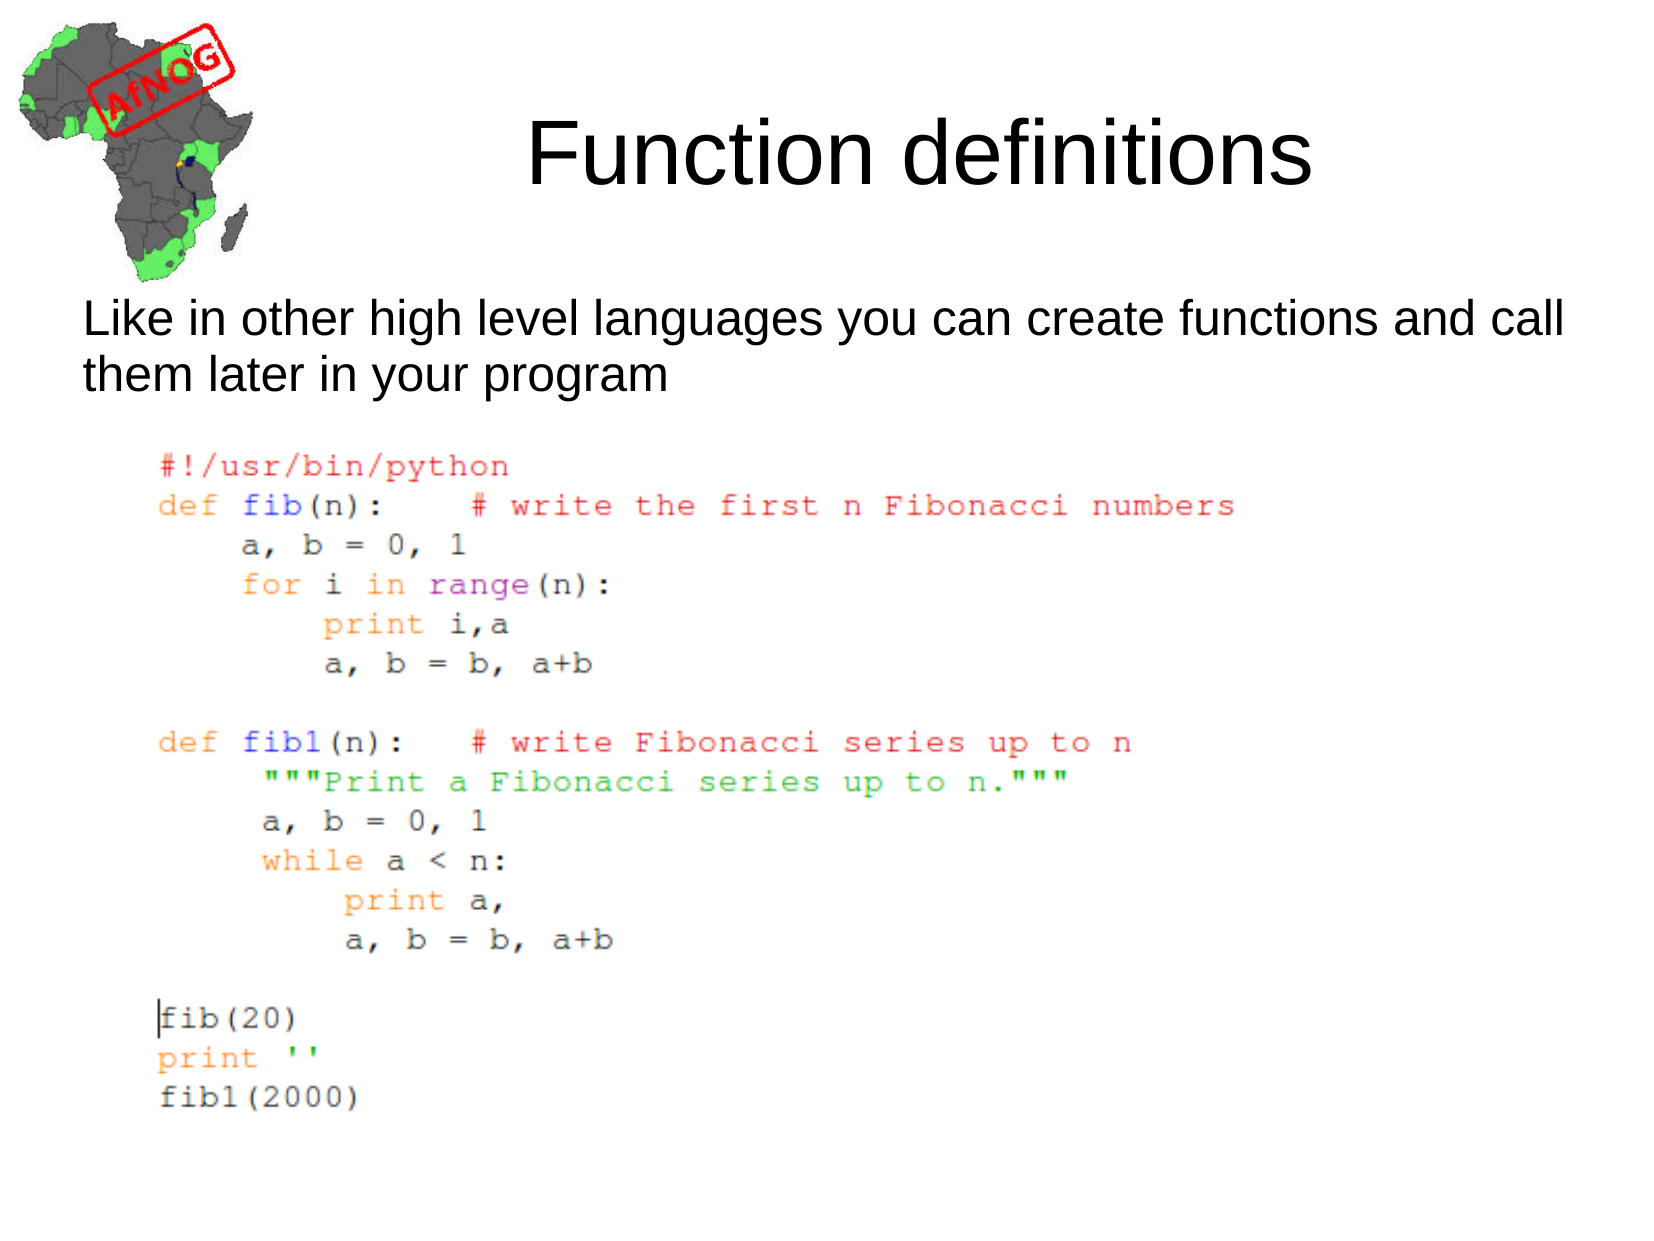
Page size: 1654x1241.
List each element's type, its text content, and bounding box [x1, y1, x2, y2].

picture [148, 449, 1306, 1126]
title Function definitions [270, 49, 1571, 257]
list Like in other high level languages you can create functions and call them later in your program [82, 290, 1571, 1010]
picture [9, 0, 259, 291]
